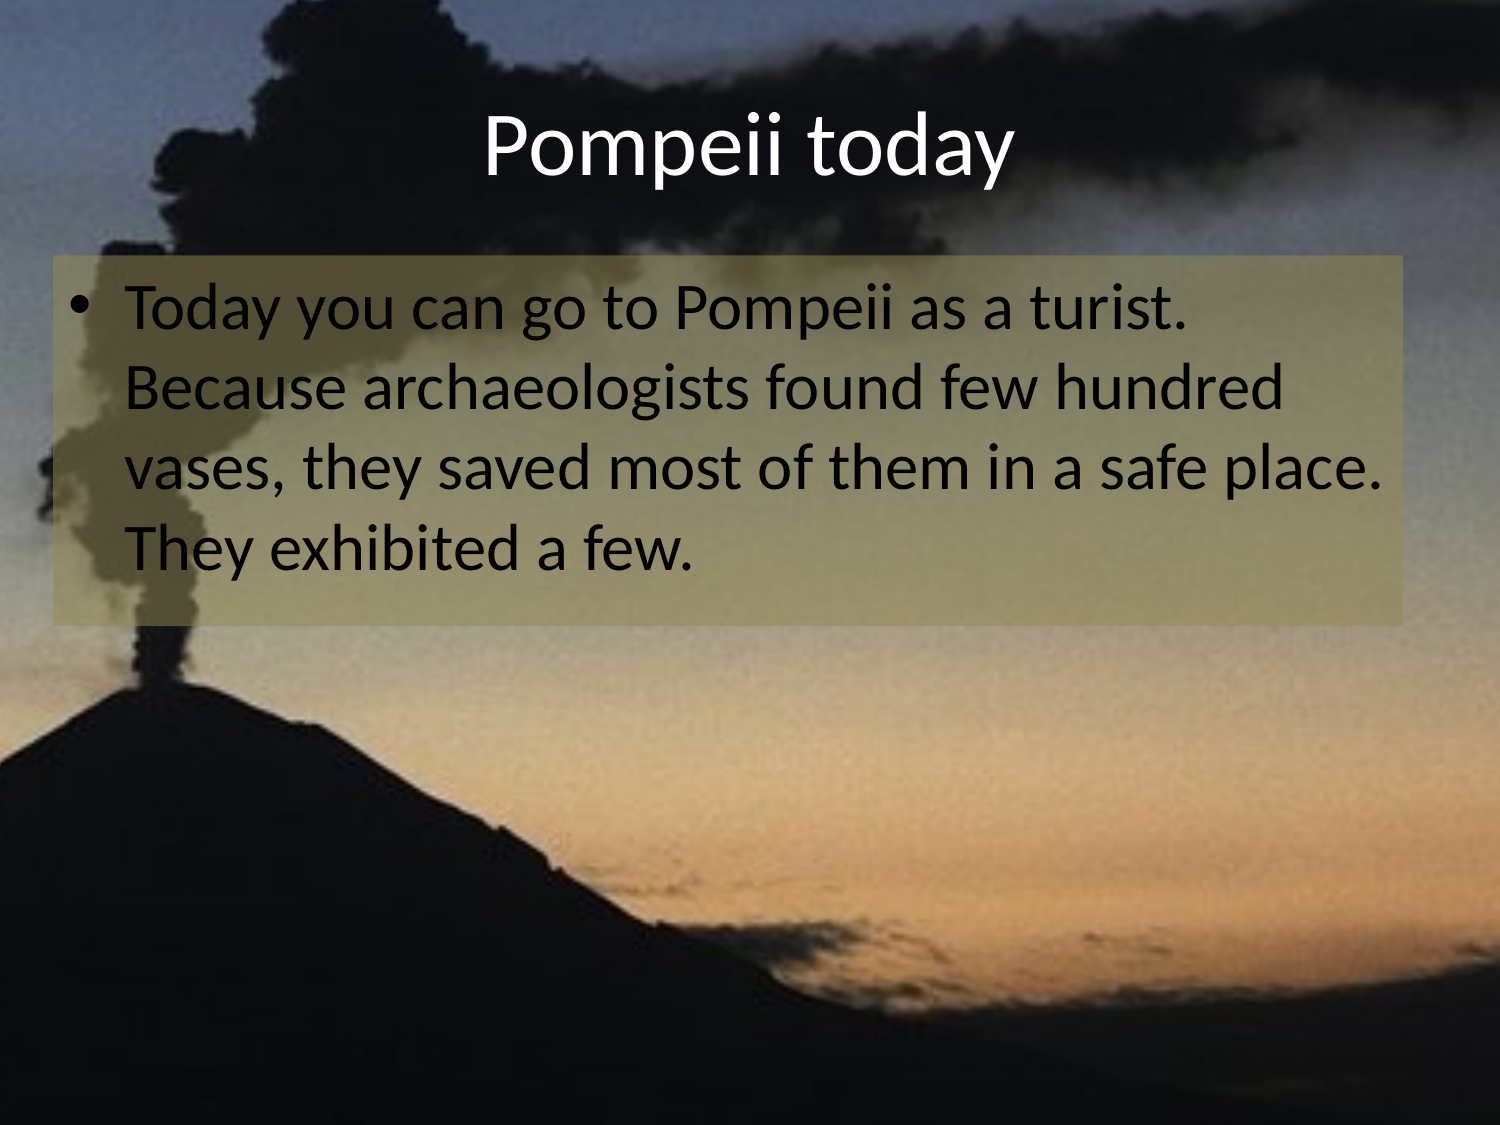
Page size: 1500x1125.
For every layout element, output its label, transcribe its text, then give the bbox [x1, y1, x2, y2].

title Pompeii today [75, 45, 1425, 233]
list Today you can go to Pompeii as a turist. Because archaeologists found few hundred vases, they saved most of them in a safe place. They exhibited a few. [53, 255, 1404, 627]
picture [0, 0, 1500, 1125]
